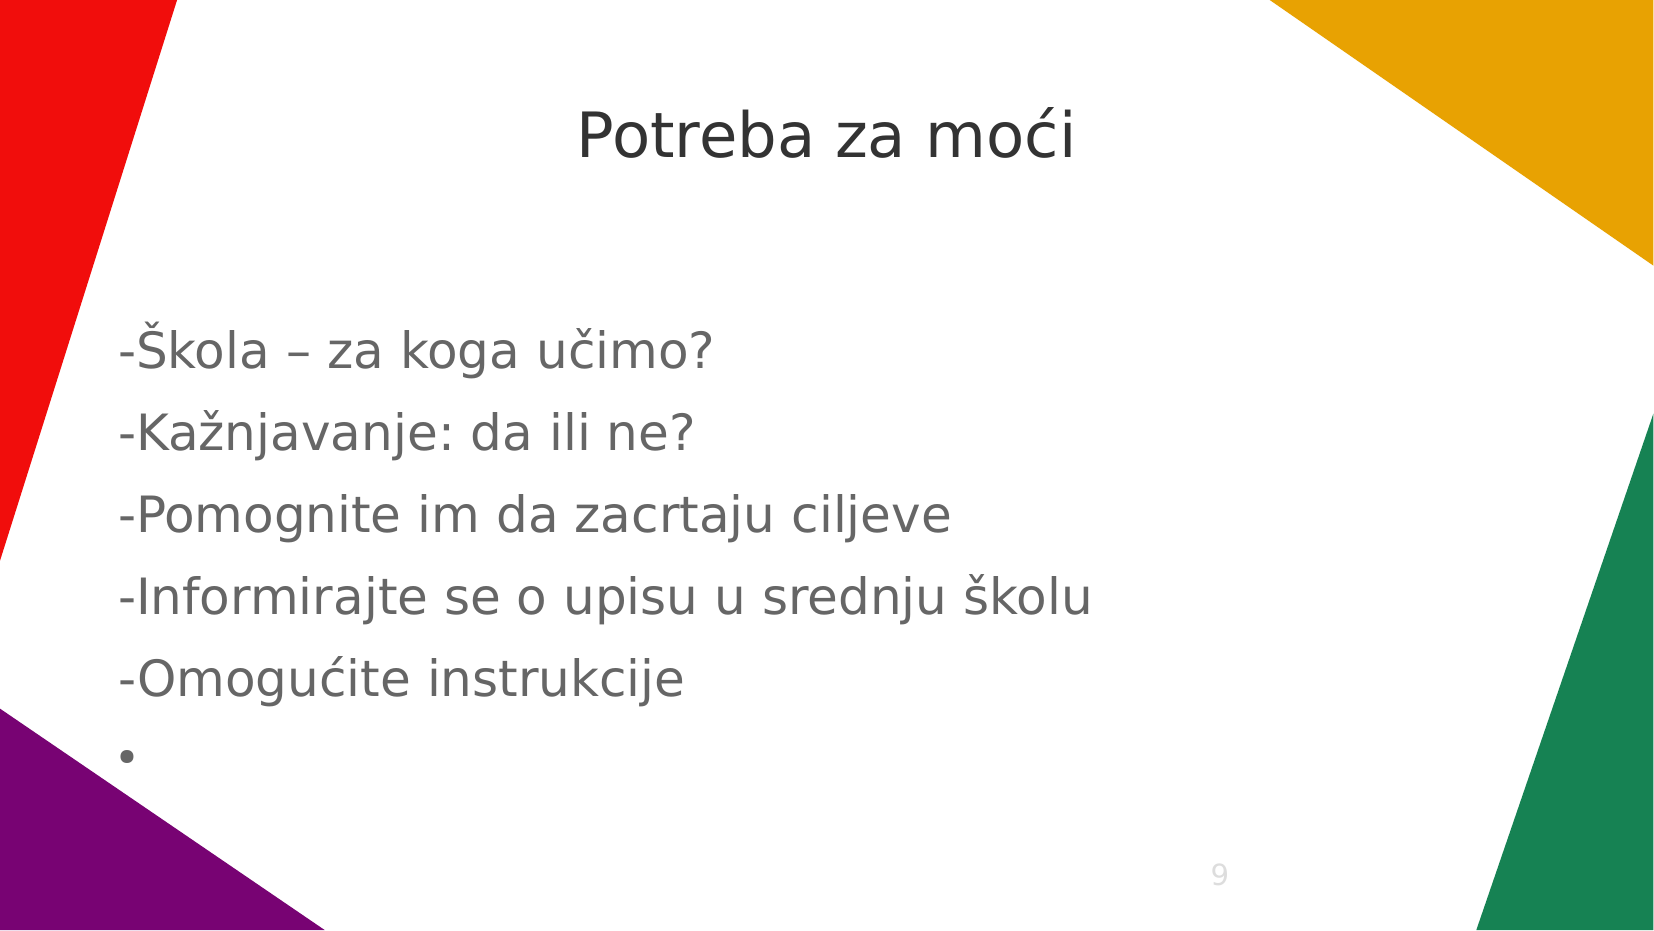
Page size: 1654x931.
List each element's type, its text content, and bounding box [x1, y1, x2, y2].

list -Škola – za koga učimo? -Kažnjavanje: da ili ne? -Pomognite im da zacrtaju ciljeve -Informirajte se o upisu u srednju školu -Omogućite instrukcije [118, 236, 1536, 827]
text_box [1210, 856, 1595, 916]
title Potreba za moći [118, 59, 1536, 207]
